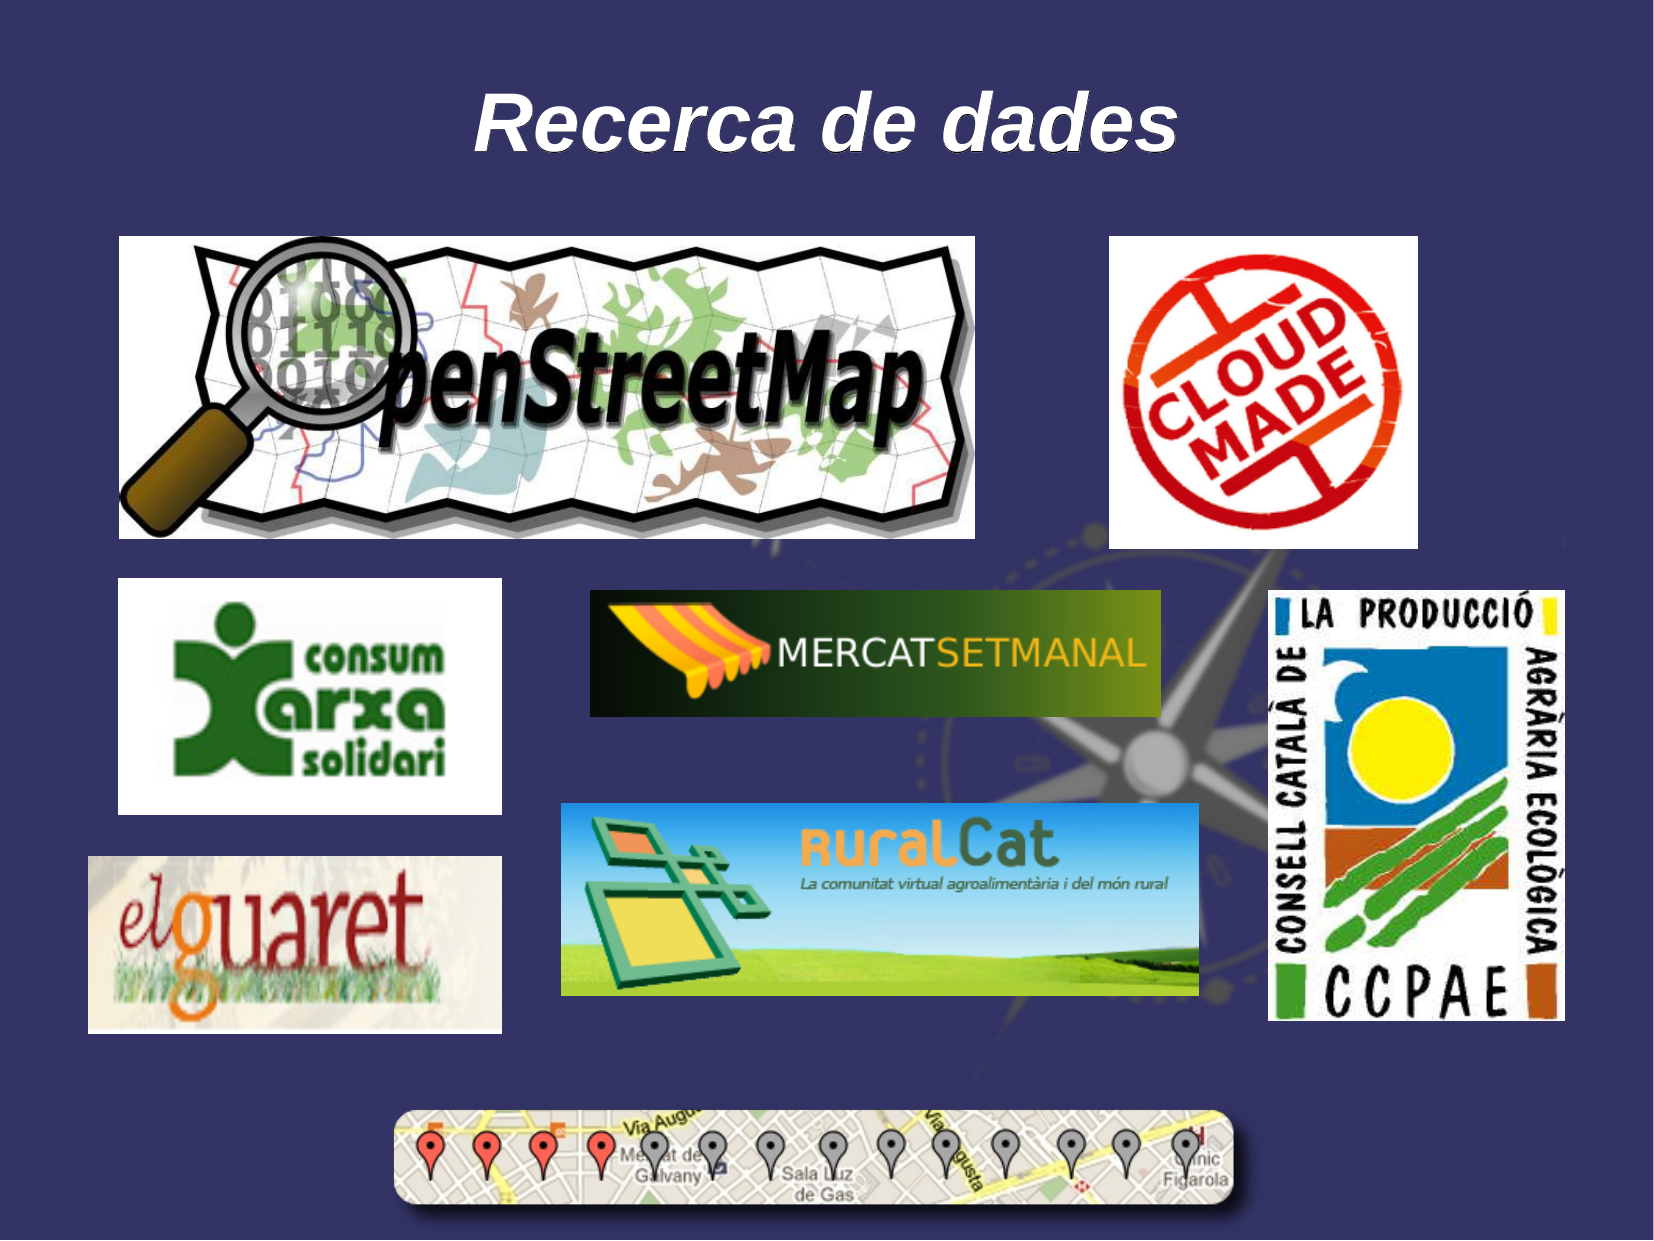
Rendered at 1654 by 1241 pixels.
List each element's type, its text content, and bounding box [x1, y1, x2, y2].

picture [119, 236, 1565, 1241]
title Recerca de dades [121, 19, 1534, 227]
picture [88, 856, 502, 1034]
picture [118, 578, 502, 815]
